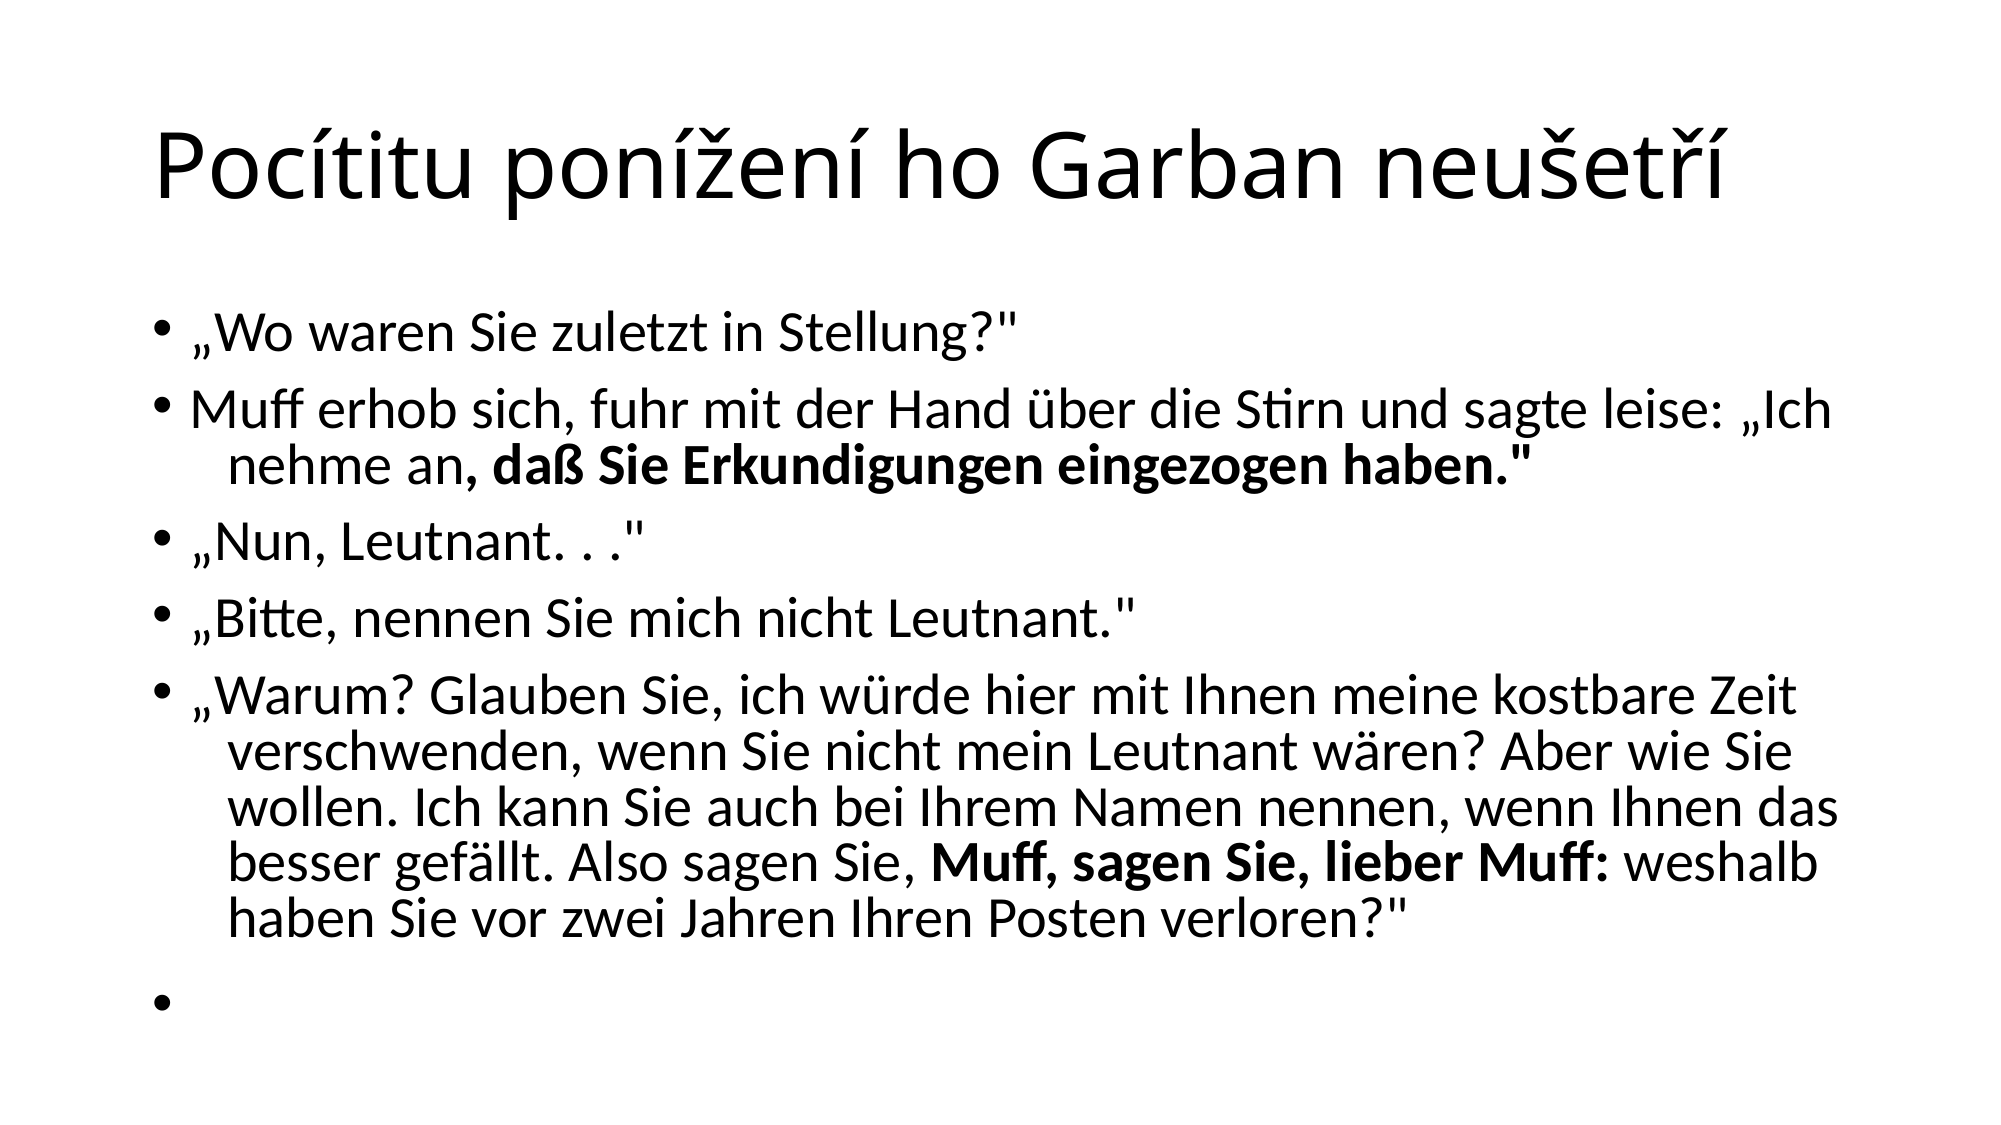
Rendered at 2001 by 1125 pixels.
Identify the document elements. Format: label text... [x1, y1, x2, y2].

title Pocítitu ponížení ho Garban neušetří [137, 59, 1863, 278]
list „Wo waren Sie zuletzt in Stellung?" Muff erhob sich, fuhr mit der Hand über die Stirn und sagte leise: „Ich nehme an, daß Sie Erkundigungen eingezogen haben." „Nun, Leutnant. . ." „Bitte, nennen Sie mich nicht Leutnant." „Warum? Glauben Sie, ich würde hier mit Ihnen meine kostbare Zeit verschwenden, wenn Sie nicht mein Leutnant wären? Aber wie Sie wollen. Ich kann Sie auch bei Ihrem Namen nennen, wenn Ihnen das besser gefällt. Also sagen Sie, Muff, sagen Sie, lieber Muff: weshalb haben Sie vor zwei Jahren Ihren Posten verloren?" [137, 299, 1863, 1014]
